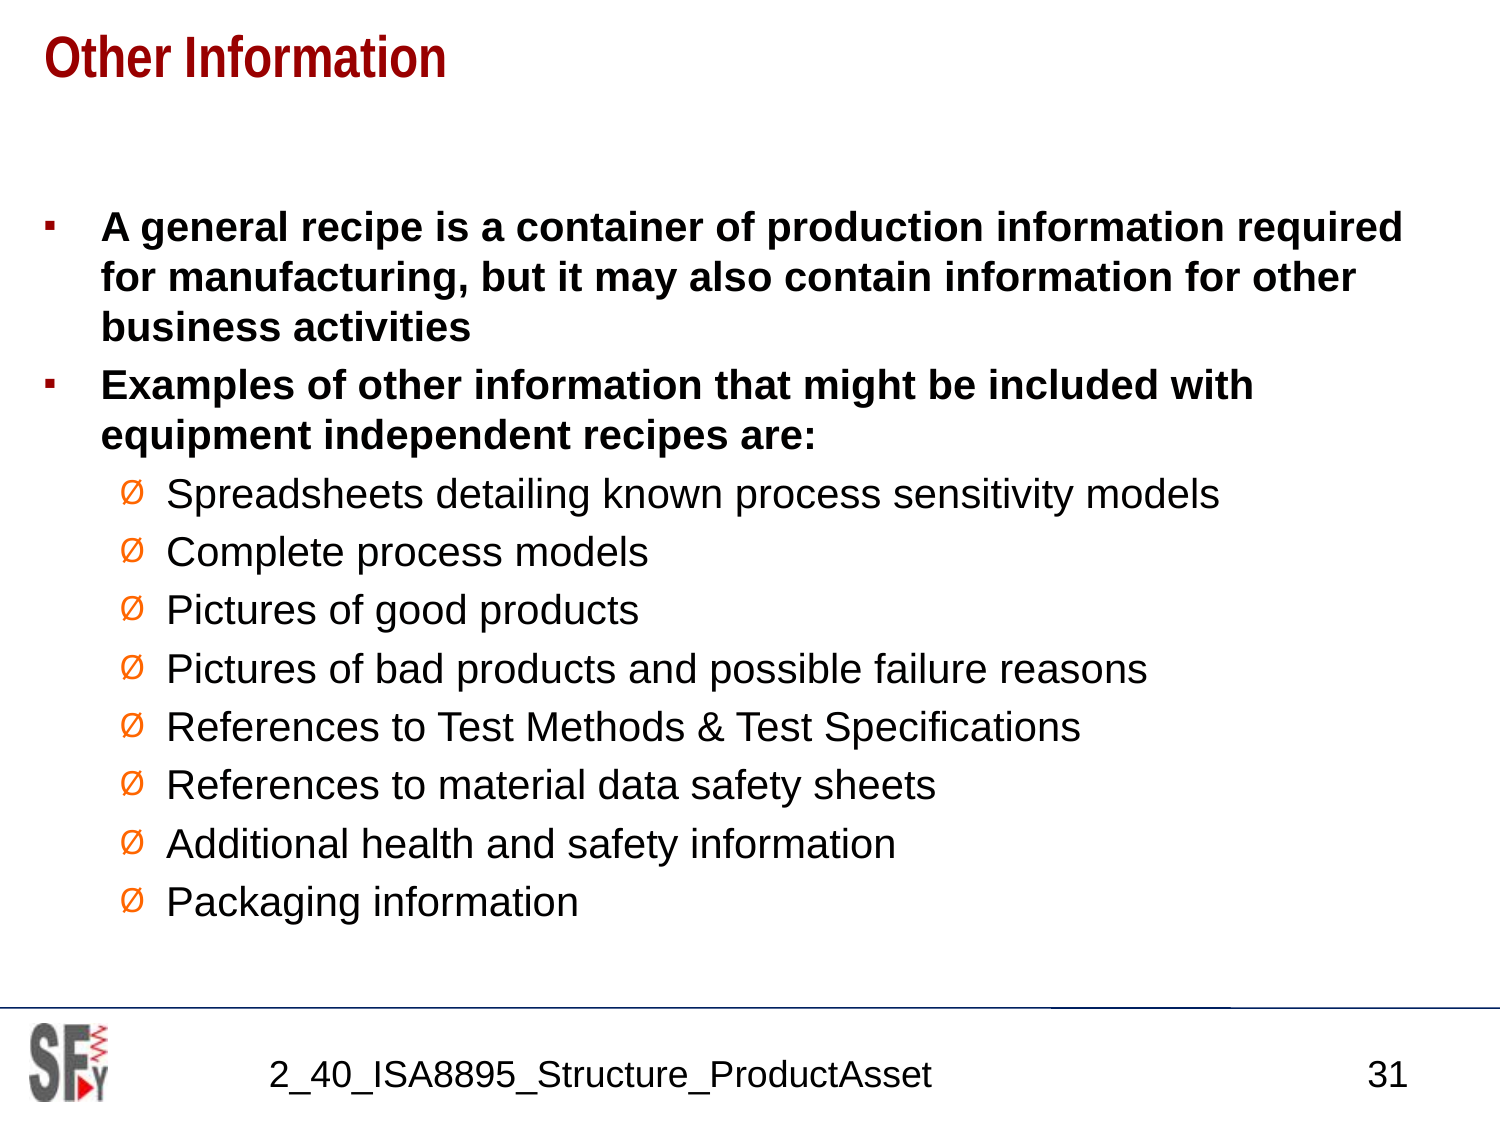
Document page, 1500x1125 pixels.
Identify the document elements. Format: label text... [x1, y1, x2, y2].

title Other Information [29, 12, 1471, 138]
slide_number <numéro> [1352, 1034, 1490, 1103]
footer 2_40_ISA8895_Structure_ProductAsset [253, 1034, 1336, 1103]
list A general recipe is a container of production information required for manufacturing, but it may also contain information for other business activities Examples of other information that might be included with equipment independent recipes are: Spreadsheets detailing known process sensitivity models Complete process models Pictures of good products Pictures of bad products and possible failure reasons References to Test Methods & Test Specifications References to material data safety sheets Additional health and safety information Packaging information [29, 184, 1471, 988]
picture [29, 1023, 108, 1102]
